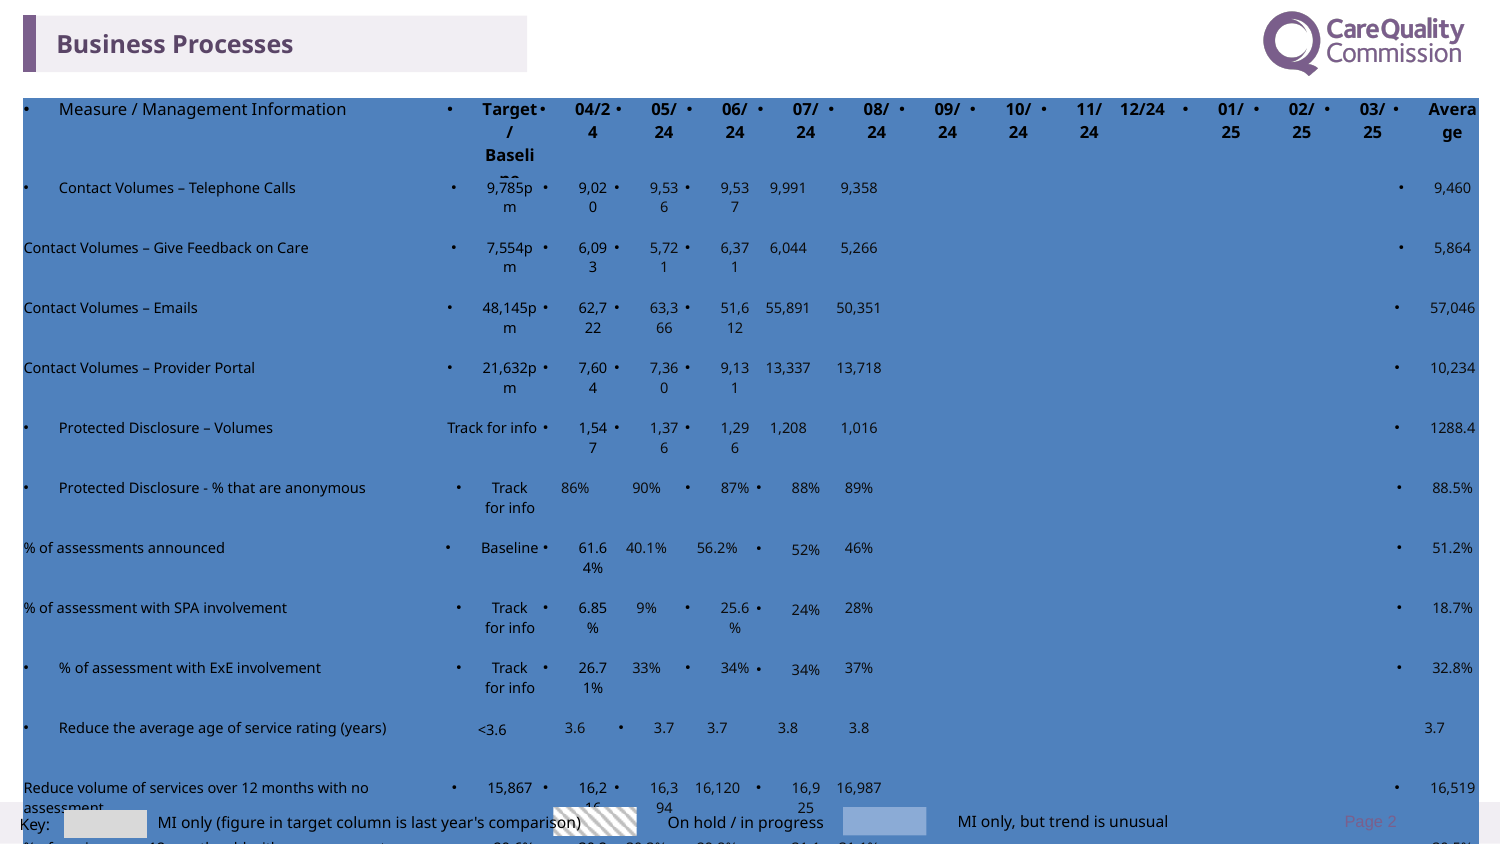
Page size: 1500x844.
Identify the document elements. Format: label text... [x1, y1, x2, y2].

table_cell 6.85% [539, 598, 611, 658]
table_header 11/24 [1036, 98, 1107, 178]
table_cell 30.5% [1391, 838, 1479, 844]
table_cell 87% [682, 478, 753, 538]
table_cell [1320, 358, 1391, 418]
table_cell 6,044 [753, 238, 824, 298]
table_cell 9,991 [753, 178, 824, 238]
table_header 09/24 [895, 98, 965, 178]
table_cell Protected Disclosure - % that are anonymous [23, 478, 445, 538]
table_cell 86% [539, 478, 611, 538]
table_cell [1036, 178, 1107, 238]
table_cell 62,722 [539, 298, 611, 358]
title Business Processes [45, 22, 517, 65]
table_cell [1320, 178, 1391, 238]
table_cell [1107, 418, 1178, 478]
table_cell 29.8% [682, 838, 753, 844]
table_cell 28% [824, 598, 895, 658]
table_cell 51,612 [682, 298, 753, 358]
table_cell [1107, 778, 1178, 838]
table_cell 50,351 [824, 298, 895, 358]
table_cell 7,604 [539, 358, 611, 418]
table_cell [895, 718, 965, 778]
table_cell 32.8% [1391, 658, 1479, 718]
table_cell [1036, 718, 1107, 778]
table_cell 1288.4 [1391, 418, 1479, 478]
table_cell % of assessments announced [23, 538, 445, 598]
table_cell [1036, 778, 1107, 806]
table_cell 1,296 [682, 418, 753, 478]
table_cell [1036, 478, 1107, 538]
table_cell 31.1% [753, 838, 824, 844]
table_cell [1107, 478, 1178, 538]
table_cell [1320, 778, 1391, 838]
table_cell 3.6 [539, 718, 611, 778]
table_cell 16,925 [753, 778, 824, 838]
table_cell 51.2% [1391, 538, 1479, 598]
table_cell [1178, 298, 1249, 358]
table_header 05/24 [611, 98, 682, 178]
table_cell 3.7 [1391, 718, 1479, 778]
table_cell [965, 778, 1036, 806]
table_header 06/24 [682, 98, 753, 178]
table_cell [965, 238, 1036, 298]
table_cell [1107, 658, 1178, 718]
table_header Target / Baseline [445, 98, 539, 178]
table_cell 55,891 [753, 298, 824, 358]
table_cell [1036, 658, 1107, 718]
table_cell [1320, 478, 1391, 538]
table_cell 6,093 [539, 238, 611, 298]
table_cell <3.6 [445, 718, 539, 778]
table_cell [1249, 778, 1320, 838]
table_cell [895, 478, 965, 538]
table_cell [1107, 358, 1178, 418]
table_cell [895, 238, 965, 298]
table_cell [1178, 238, 1249, 298]
table_cell 34% [682, 658, 753, 718]
table_cell [1107, 598, 1178, 658]
table_cell 3.7 [611, 718, 682, 778]
text_box [1479, 802, 1500, 844]
table_cell 16,519 [1391, 778, 1479, 838]
text_box Key: [4, 807, 63, 842]
table_cell 24% [753, 598, 824, 658]
table_cell [1107, 238, 1178, 298]
table_cell 1,208 [753, 418, 824, 478]
table_cell 9,536 [611, 178, 682, 238]
text_box [23, 15, 527, 72]
table_cell [895, 418, 965, 478]
table_cell 34% [753, 658, 824, 718]
table_cell Reduce the average age of service rating (years) [23, 718, 445, 778]
table_cell 30.2% [539, 838, 611, 844]
table_cell 1,547 [539, 418, 611, 478]
table_cell 21,632pm [445, 358, 539, 418]
table_cell [1320, 418, 1391, 478]
table_cell 7,360 [611, 358, 682, 418]
table_cell 3.7 [682, 718, 753, 778]
table_cell 5,864 [1391, 238, 1479, 298]
table_cell 31.1% [824, 838, 895, 844]
table_cell Contact Volumes – Telephone Calls [23, 178, 445, 238]
table_cell [1178, 838, 1249, 844]
text_box [0, 802, 23, 844]
table_header 07/24 [753, 98, 824, 178]
table_cell 18.7% [1391, 598, 1479, 658]
table_cell [1249, 658, 1320, 718]
table_cell [1320, 538, 1391, 598]
table_cell Track for info [445, 418, 539, 478]
table_header 10/24 [965, 98, 1036, 178]
table_cell [1178, 538, 1249, 598]
table_cell [1249, 298, 1320, 358]
table_cell 3.8 [824, 718, 895, 778]
table_cell [1107, 298, 1178, 358]
table_cell 90% [611, 478, 682, 538]
table_cell 7,554pm [445, 238, 539, 298]
table_cell 16,987 [824, 778, 895, 838]
table_cell [965, 298, 1036, 358]
table_cell [1107, 838, 1178, 844]
table_cell 40.1% [611, 538, 682, 598]
table_cell [1036, 598, 1107, 658]
text_box MI only, but trend is unusual [946, 806, 1155, 837]
table_cell [1249, 238, 1320, 298]
table_cell [1178, 478, 1249, 538]
table_header 02/25 [1249, 98, 1320, 178]
table_cell 16,216 [539, 778, 611, 838]
table_cell 46% [824, 538, 895, 598]
table_cell [965, 418, 1036, 478]
table_cell Contact Volumes – Emails [23, 298, 445, 358]
table_cell 9,131 [682, 358, 753, 418]
table_cell [1249, 478, 1320, 538]
table_cell [895, 538, 965, 598]
table_cell [895, 658, 965, 718]
table_cell [1320, 658, 1391, 718]
table_cell [1107, 538, 1178, 598]
table_cell <29.6% [445, 838, 539, 844]
table_cell [1178, 418, 1249, 478]
table_cell [1036, 238, 1107, 298]
table_cell [895, 298, 965, 358]
table_cell 9,020 [539, 178, 611, 238]
table_cell [965, 718, 1036, 778]
table_cell [1178, 178, 1249, 238]
table_cell 9,358 [824, 178, 895, 238]
table_cell [1036, 418, 1107, 478]
table_cell 15,867 [445, 778, 539, 806]
table_cell Track for info [445, 658, 539, 718]
table_cell [895, 598, 965, 658]
text_box [64, 810, 147, 838]
table_cell 57,046 [1391, 298, 1479, 358]
table_cell Reduce volume of services over 12 months with no assessment [23, 778, 445, 810]
table_cell Contact Volumes – Provider Portal [23, 358, 445, 418]
table_cell [965, 478, 1036, 538]
table_cell 13,337 [753, 358, 824, 418]
table_cell [1249, 418, 1320, 478]
table_cell [1320, 238, 1391, 298]
table_cell [1320, 598, 1391, 658]
table_cell 61.64% [539, 538, 611, 598]
table_header 04/24 [539, 98, 611, 178]
table_cell Contact Volumes – Give Feedback on Care [23, 238, 445, 298]
table_cell [1178, 658, 1249, 718]
table_cell [1107, 718, 1178, 778]
table_cell [1320, 718, 1391, 778]
table_cell [1249, 718, 1320, 778]
table_cell [1249, 538, 1320, 598]
table_cell [1320, 298, 1391, 358]
table_header 08/24 [824, 98, 895, 178]
table_cell 5,266 [824, 238, 895, 298]
table_cell 3.8 [753, 718, 824, 778]
table_cell 26.71% [539, 658, 611, 718]
table_cell 52% [753, 538, 824, 598]
text_box [843, 807, 926, 835]
table_cell 33% [611, 658, 682, 718]
table_cell 1,376 [611, 418, 682, 478]
table_cell [1178, 778, 1249, 838]
table_cell 1,016 [824, 418, 895, 478]
table_cell % of assessment with ExE involvement [23, 658, 445, 718]
table_cell [895, 838, 965, 844]
table_cell [1249, 178, 1320, 238]
table_cell [1178, 598, 1249, 658]
table_cell [1178, 718, 1249, 778]
table_cell 30.3% [611, 838, 682, 844]
table_cell 6,371 [682, 238, 753, 298]
table_header 12/24 [1107, 98, 1178, 178]
table_cell [895, 178, 965, 238]
table_cell [965, 658, 1036, 718]
text_box Page 2 [1333, 805, 1471, 837]
picture [1263, 11, 1465, 76]
table_cell [895, 358, 965, 418]
table_header 03/25 [1320, 98, 1391, 178]
table_cell 63,366 [611, 298, 682, 358]
table_cell 16,394 [611, 778, 682, 838]
table_cell 48,145pm [445, 298, 539, 358]
table_cell [1249, 358, 1320, 418]
table_header 01/25 [1178, 98, 1249, 178]
table_cell 9,537 [682, 178, 753, 238]
table_cell [1036, 838, 1107, 844]
table_cell 88.5% [1391, 478, 1479, 538]
table_cell 9,460 [1391, 178, 1479, 238]
table_cell [1107, 178, 1178, 238]
table_cell 10,234 [1391, 358, 1479, 418]
table_cell [1036, 358, 1107, 418]
table_cell % of services over 12 months old with no assessment [50, 838, 445, 844]
table_cell [1036, 298, 1107, 358]
table_cell Baseline [445, 538, 539, 598]
table_cell Track for info [445, 478, 539, 538]
table_cell [965, 538, 1036, 598]
table_cell 9% [611, 598, 682, 658]
table_header Average [1391, 98, 1479, 178]
table_cell [1249, 598, 1320, 658]
table_cell [1178, 358, 1249, 418]
table_cell [965, 358, 1036, 418]
table_cell 56.2% [682, 538, 753, 598]
table_cell [965, 178, 1036, 238]
table_cell 9,785pm [445, 178, 539, 238]
table_cell [1320, 838, 1391, 844]
table_cell 16,120 [682, 778, 753, 806]
table_cell Protected Disclosure – Volumes [23, 418, 445, 478]
table_cell [1249, 838, 1320, 844]
table_cell % of assessment with SPA involvement [23, 598, 445, 658]
table_cell 89% [824, 478, 895, 538]
table_header Measure / Management Information [23, 98, 445, 178]
table_cell [895, 778, 965, 838]
text_box [553, 807, 637, 835]
table_cell 88% [753, 478, 824, 538]
table_cell Track for info [445, 598, 539, 658]
table_cell 5,721 [611, 238, 682, 298]
text_box On hold / in progress [656, 806, 816, 838]
text_box MI only (figure in target column is last year's comparison) [146, 806, 541, 838]
table_cell 25.6% [682, 598, 753, 658]
table_cell [965, 598, 1036, 658]
table_cell 37% [824, 658, 895, 718]
table_cell 13,718 [824, 358, 895, 418]
table_cell [965, 838, 1036, 844]
table_cell [1036, 538, 1107, 598]
